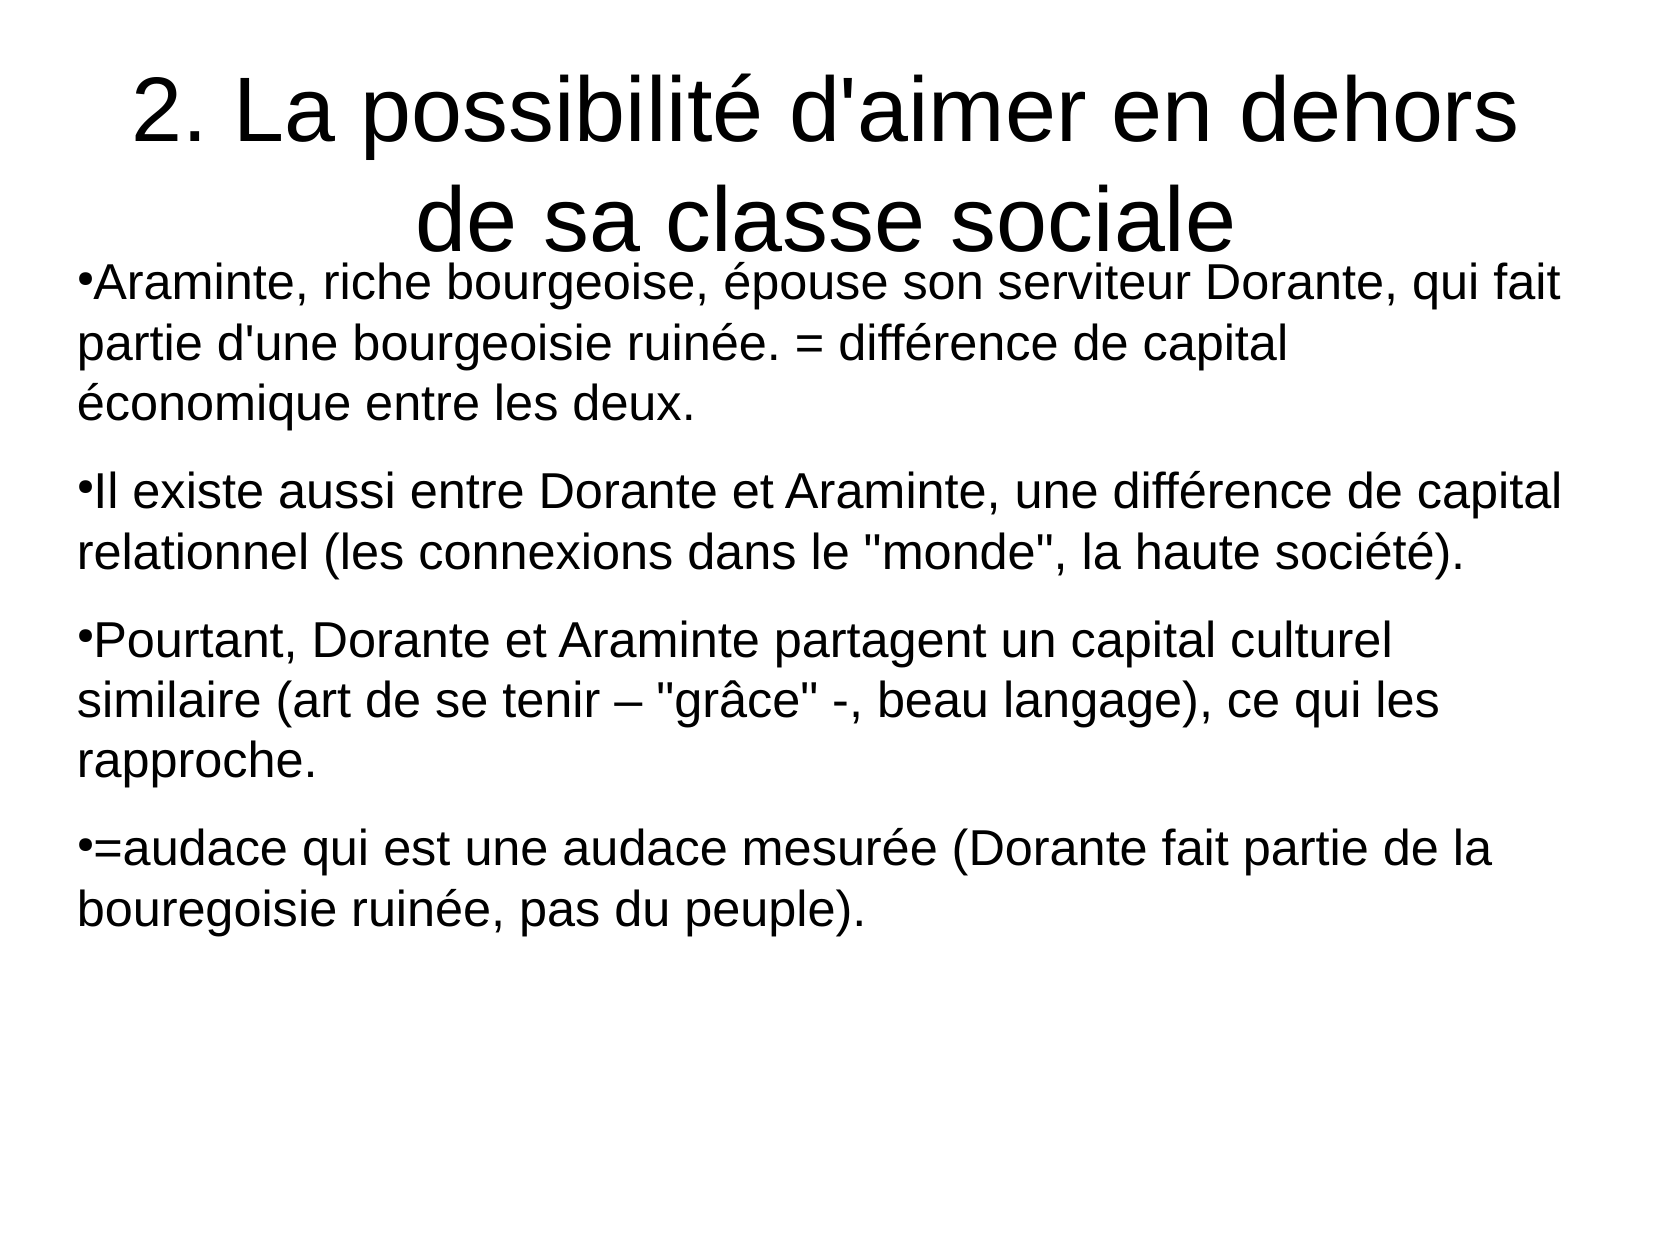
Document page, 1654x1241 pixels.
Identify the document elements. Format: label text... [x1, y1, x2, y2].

title 2. La possibilité d'aimer en dehors de sa classe sociale [82, 49, 1571, 257]
list Araminte, riche bourgeoise, épouse son serviteur Dorante, qui fait partie d'une bourgeoisie ruinée. = différence de capital économique entre les deux. Il existe aussi entre Dorante et Araminte, une différence de capital relationnel (les connexions dans le "monde", la haute société). Pourtant, Dorante et Araminte partagent un capital culturel similaire (art de se tenir – "grâce" -, beau langage), ce qui les rapproche. =audace qui est une audace mesurée (Dorante fait partie de la bouregoisie ruinée, pas du peuple). [76, 249, 1565, 1004]
